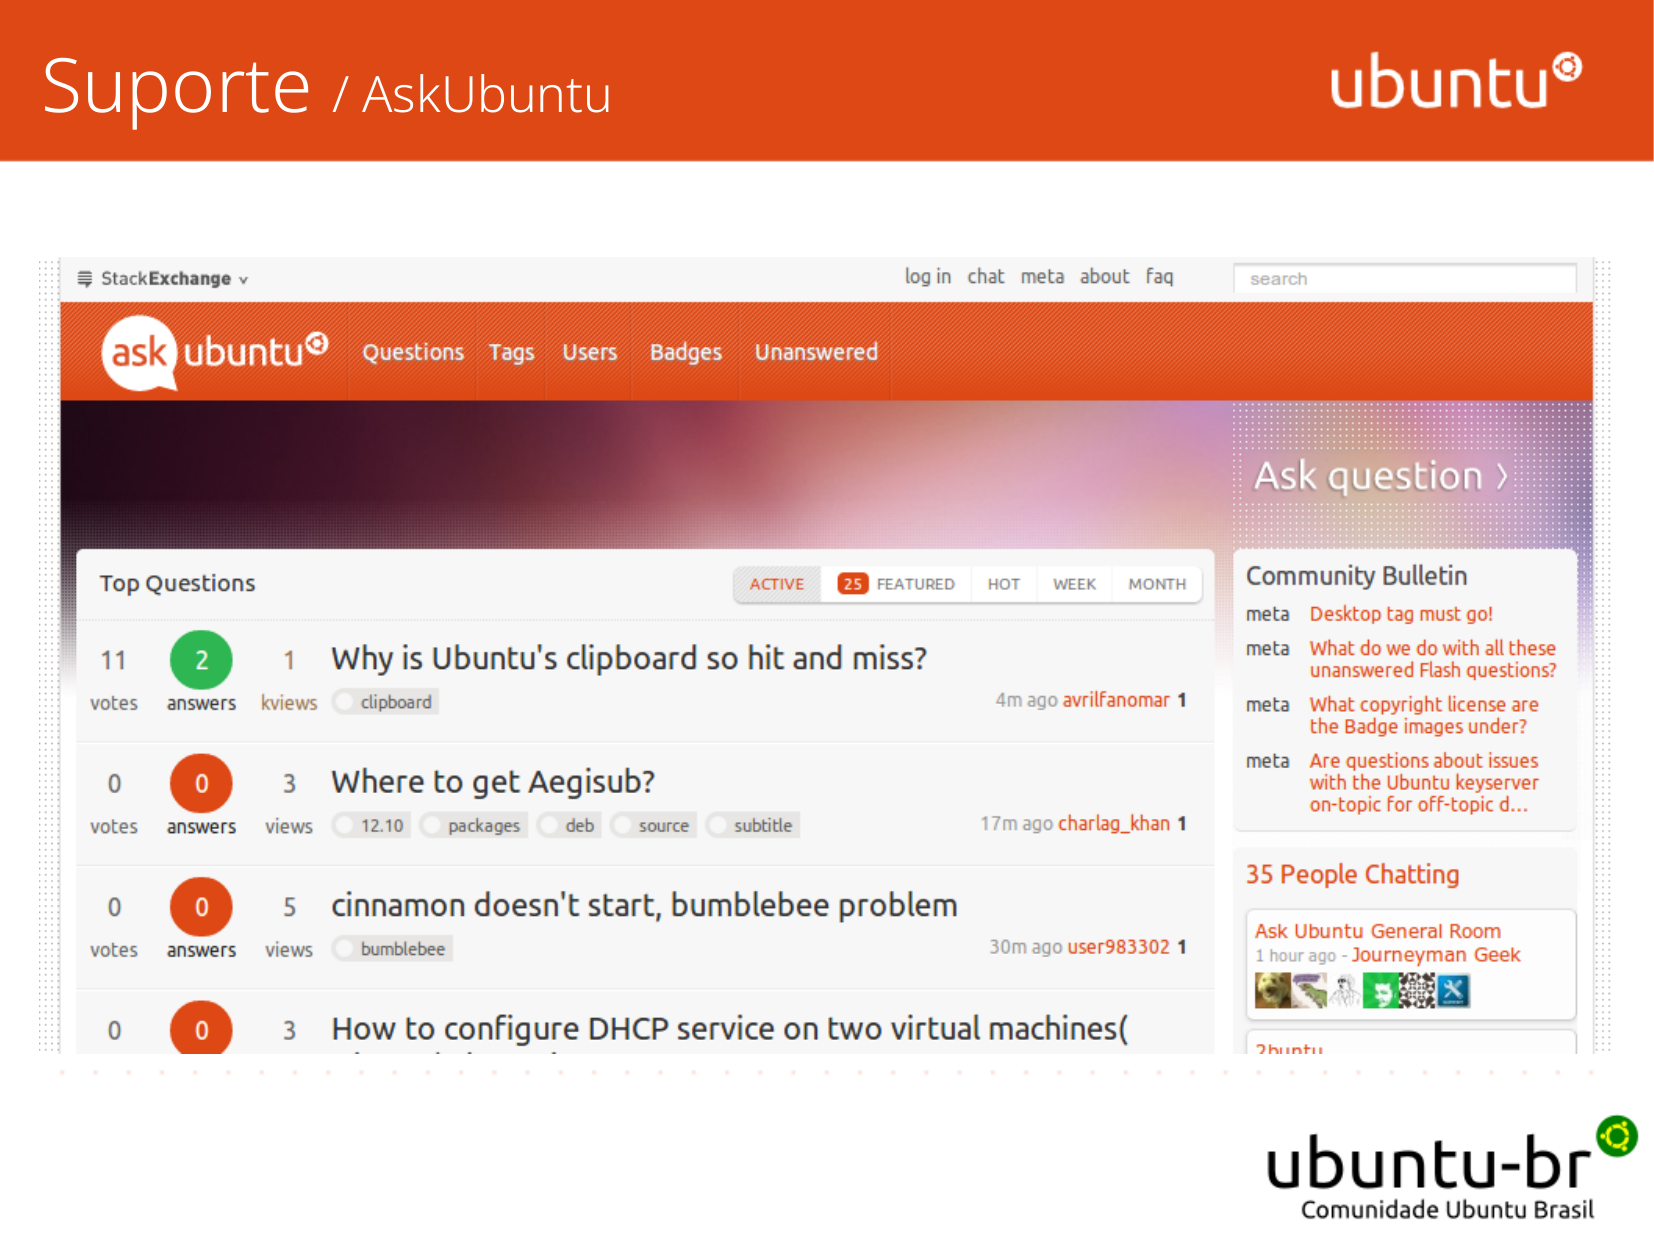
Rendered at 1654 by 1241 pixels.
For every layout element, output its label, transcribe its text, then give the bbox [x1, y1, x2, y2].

title Suporte / AskUbuntu [41, 31, 1300, 136]
picture [0, 0, 1654, 1241]
